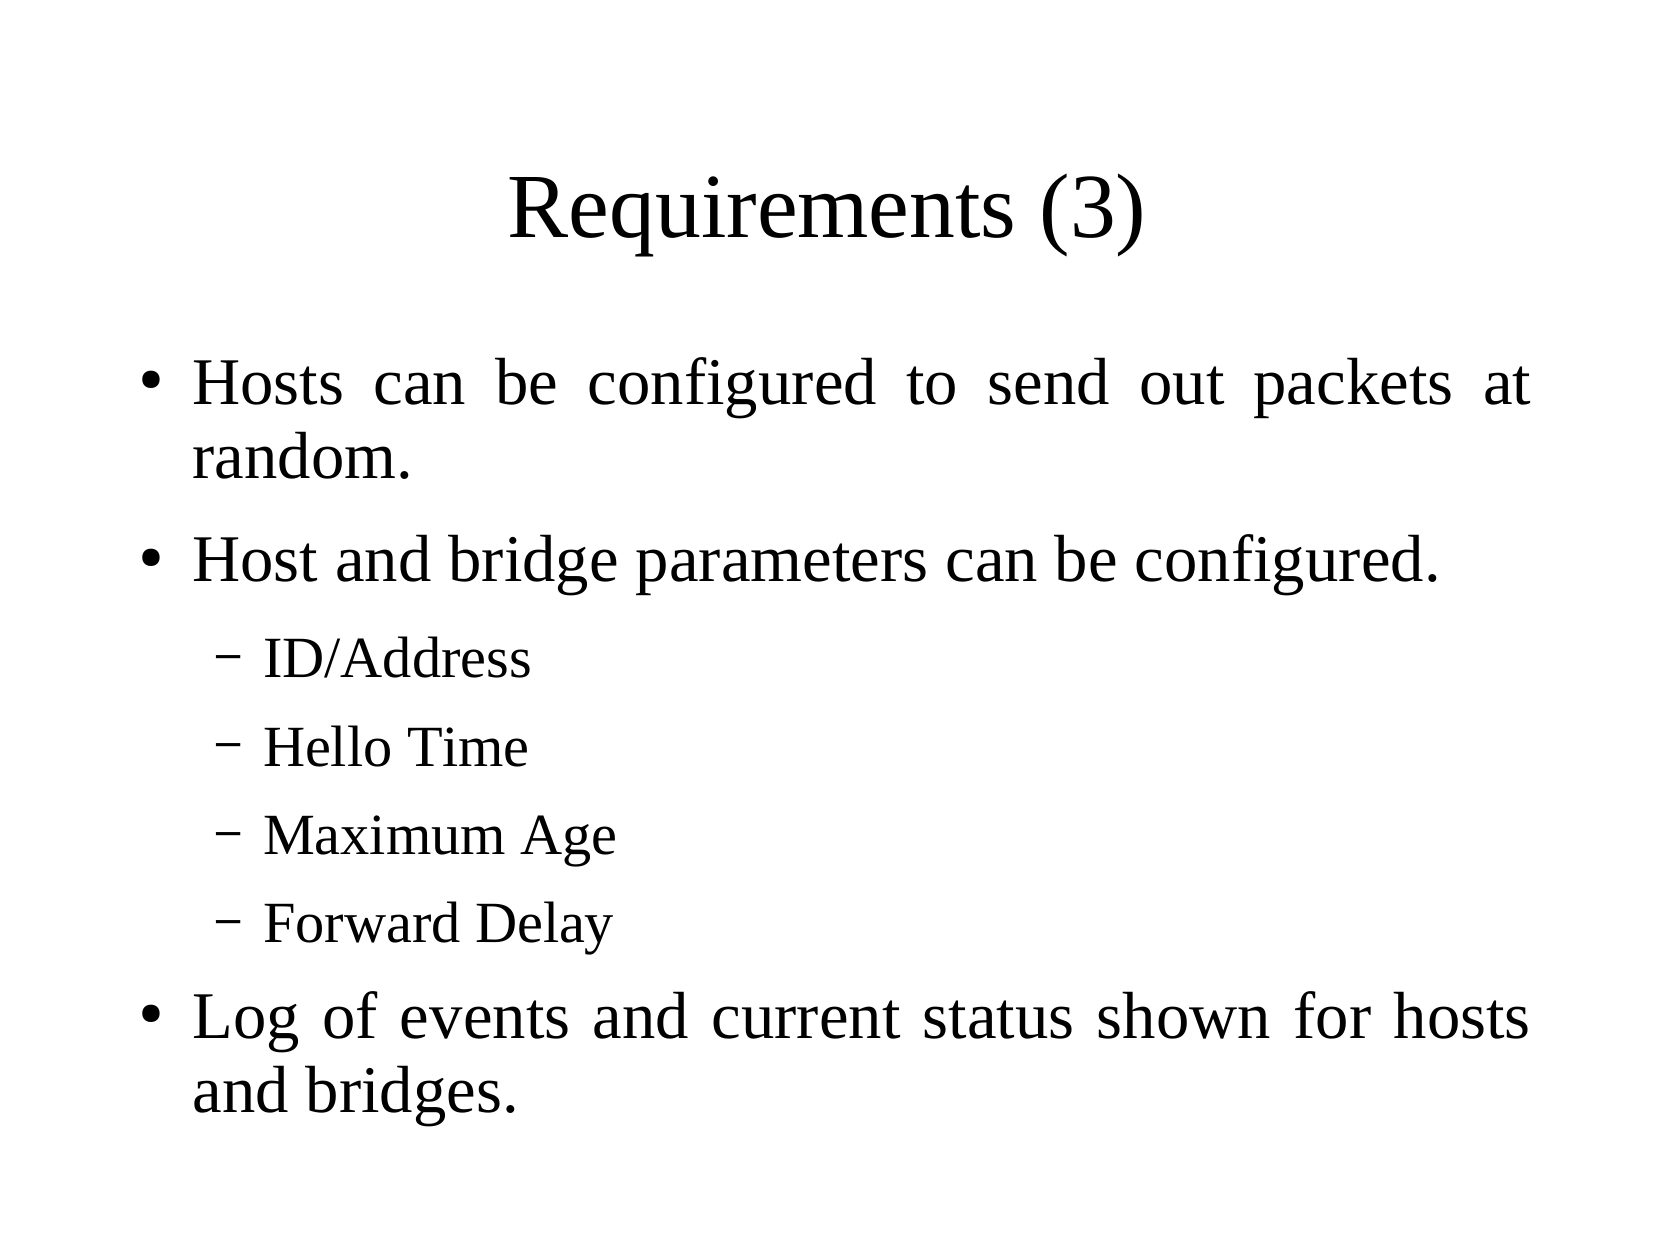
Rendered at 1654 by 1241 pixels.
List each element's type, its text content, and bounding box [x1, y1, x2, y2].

list Hosts can be configured to send out packets at random. Host and bridge parameters can be configured. ID/Address Hello Time Maximum Age Forward Delay Log of events and current status shown for hosts and bridges. [121, 344, 1534, 1127]
title Requirements (3) [121, 102, 1534, 311]
